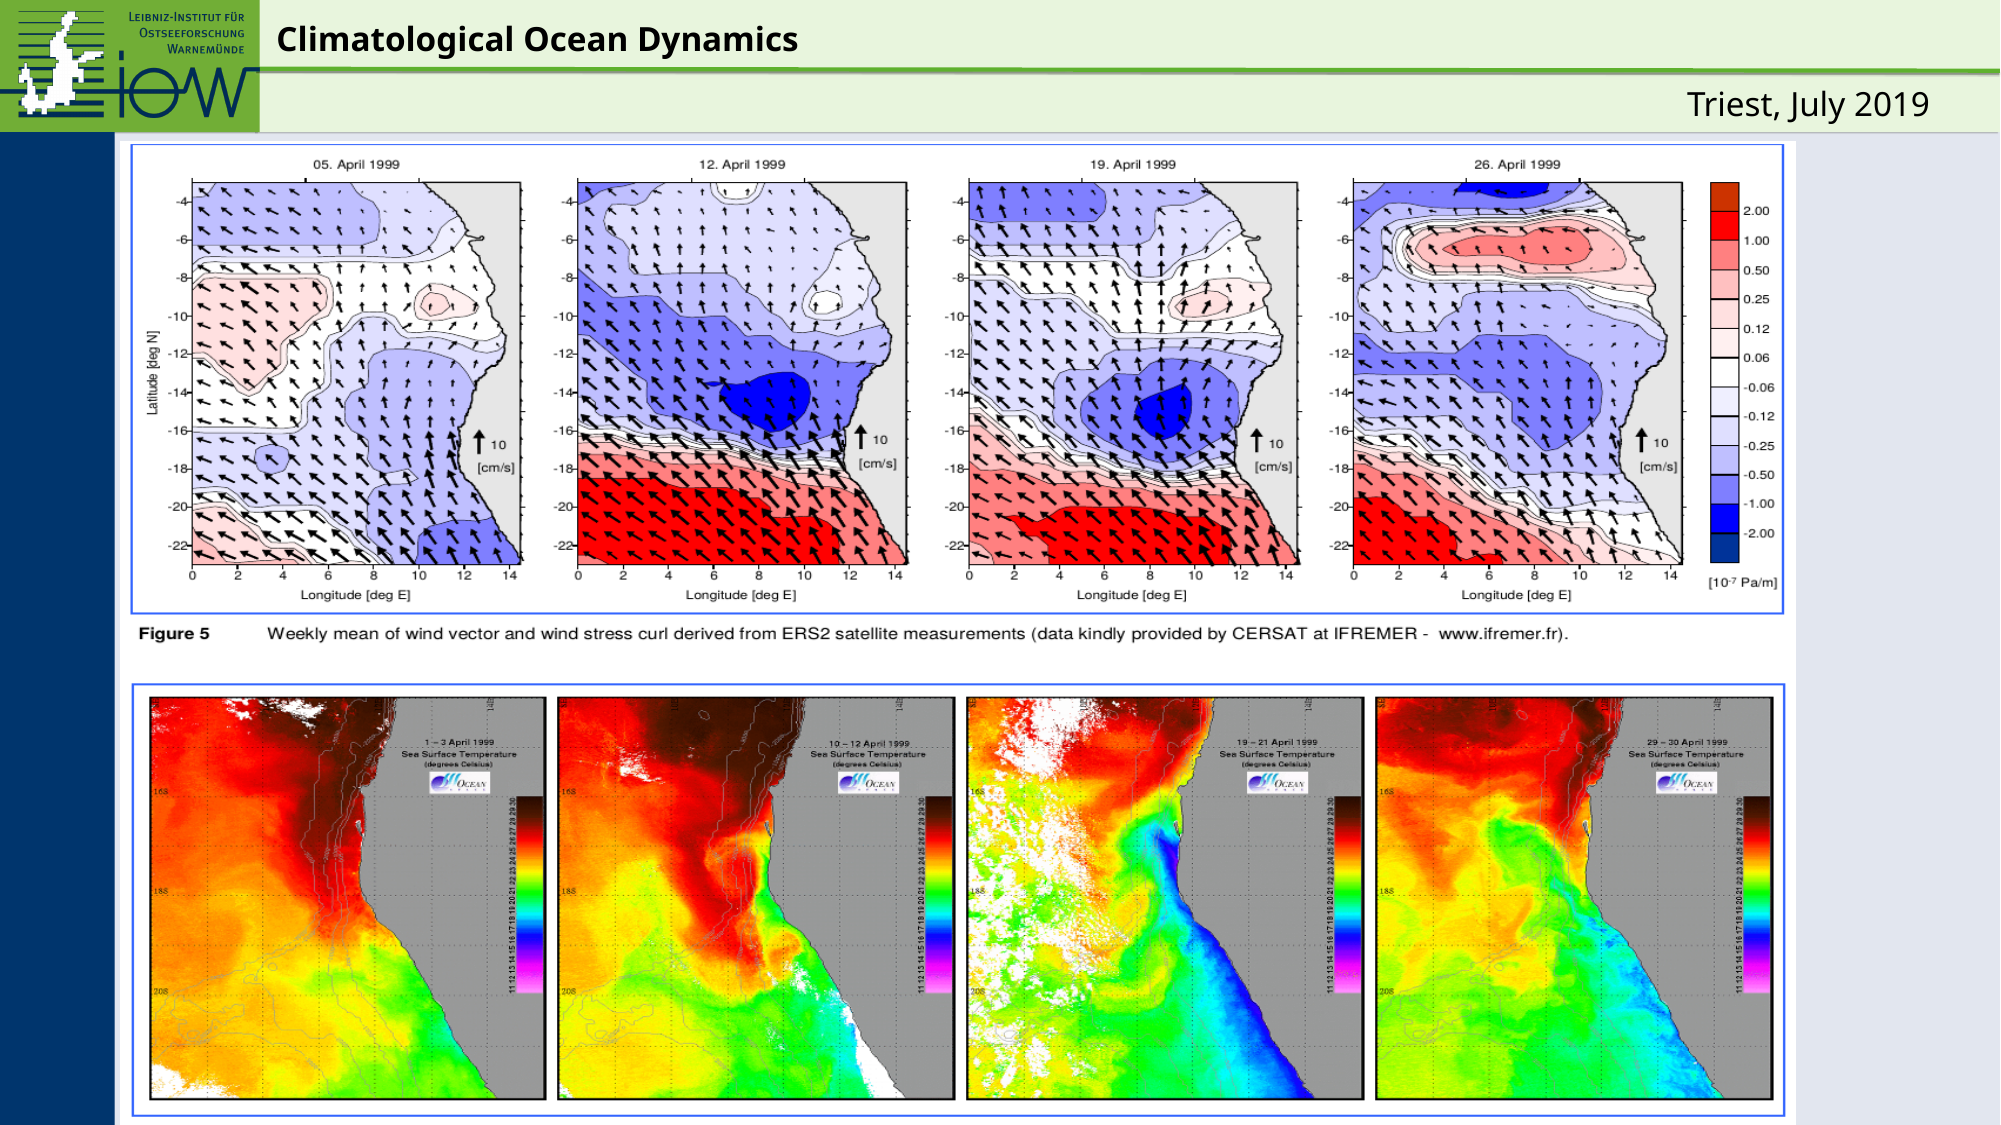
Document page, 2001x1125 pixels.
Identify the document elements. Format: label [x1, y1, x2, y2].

picture [0, 10, 260, 118]
picture [120, 141, 1796, 1125]
